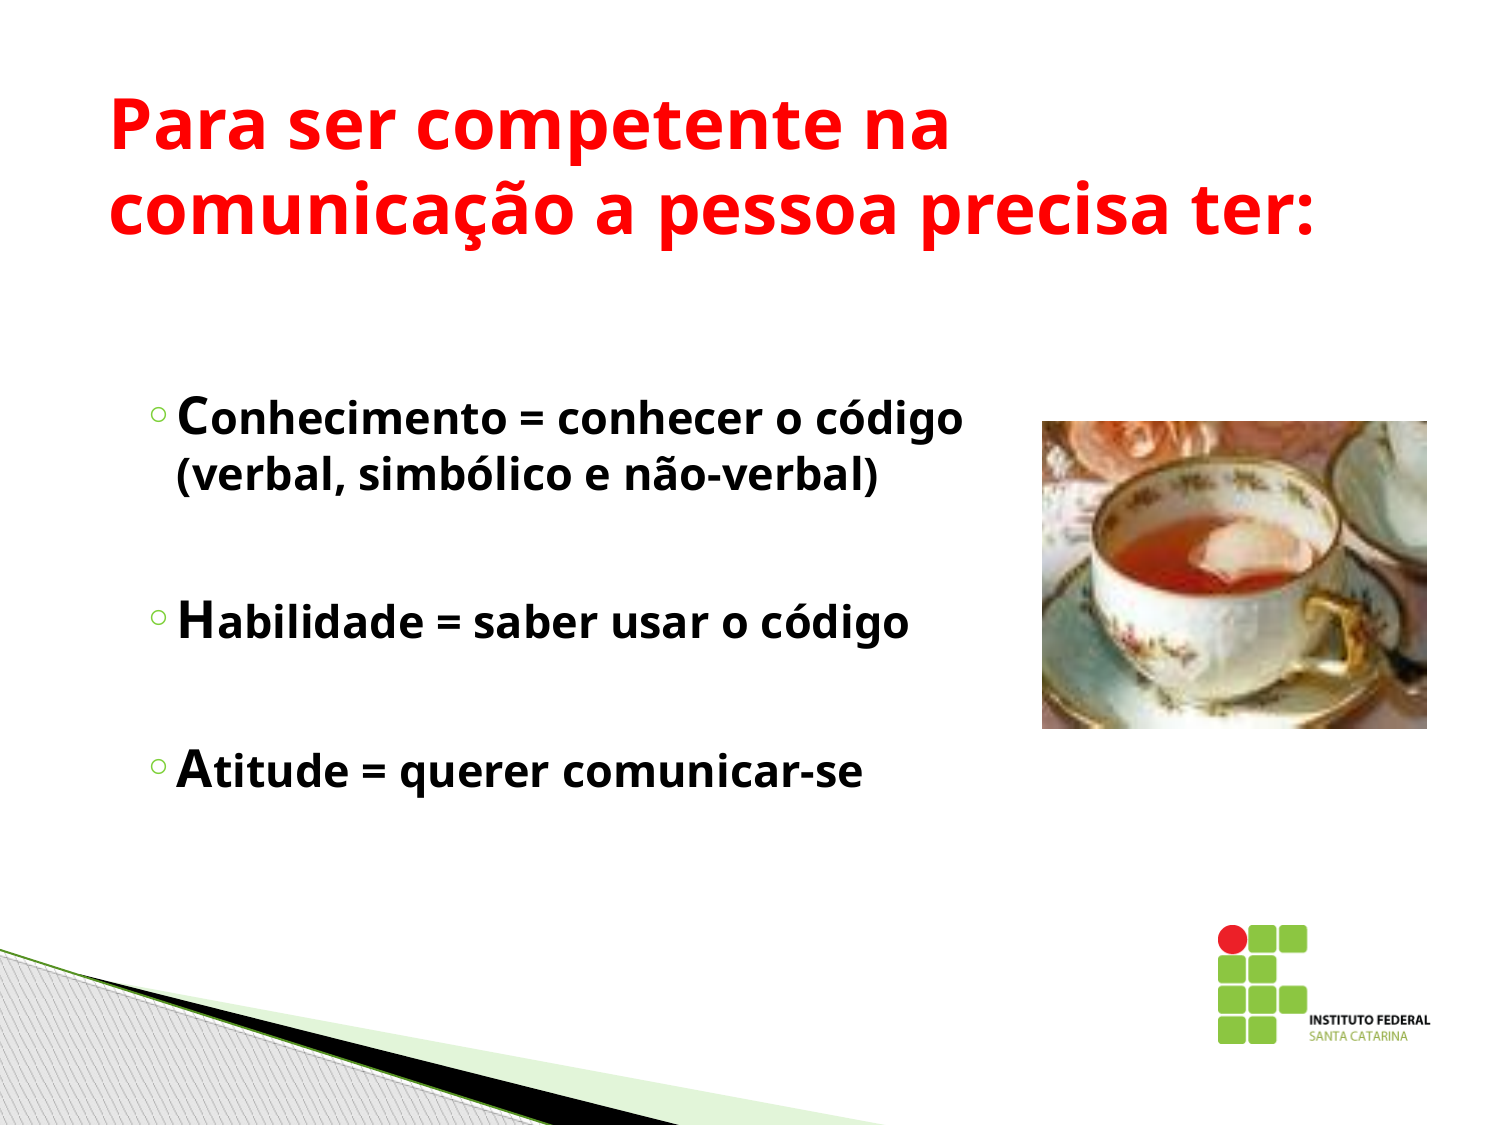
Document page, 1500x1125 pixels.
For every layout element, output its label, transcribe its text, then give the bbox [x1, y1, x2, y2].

picture [1218, 925, 1431, 1044]
title Para ser competente na comunicação a pessoa precisa ter: [93, 70, 1444, 258]
list Conhecimento = conhecer o código (verbal, simbólico e não-verbal) Habilidade = saber usar o código Atitude = querer comunicar-se [70, 375, 992, 859]
picture [1042, 421, 1427, 729]
